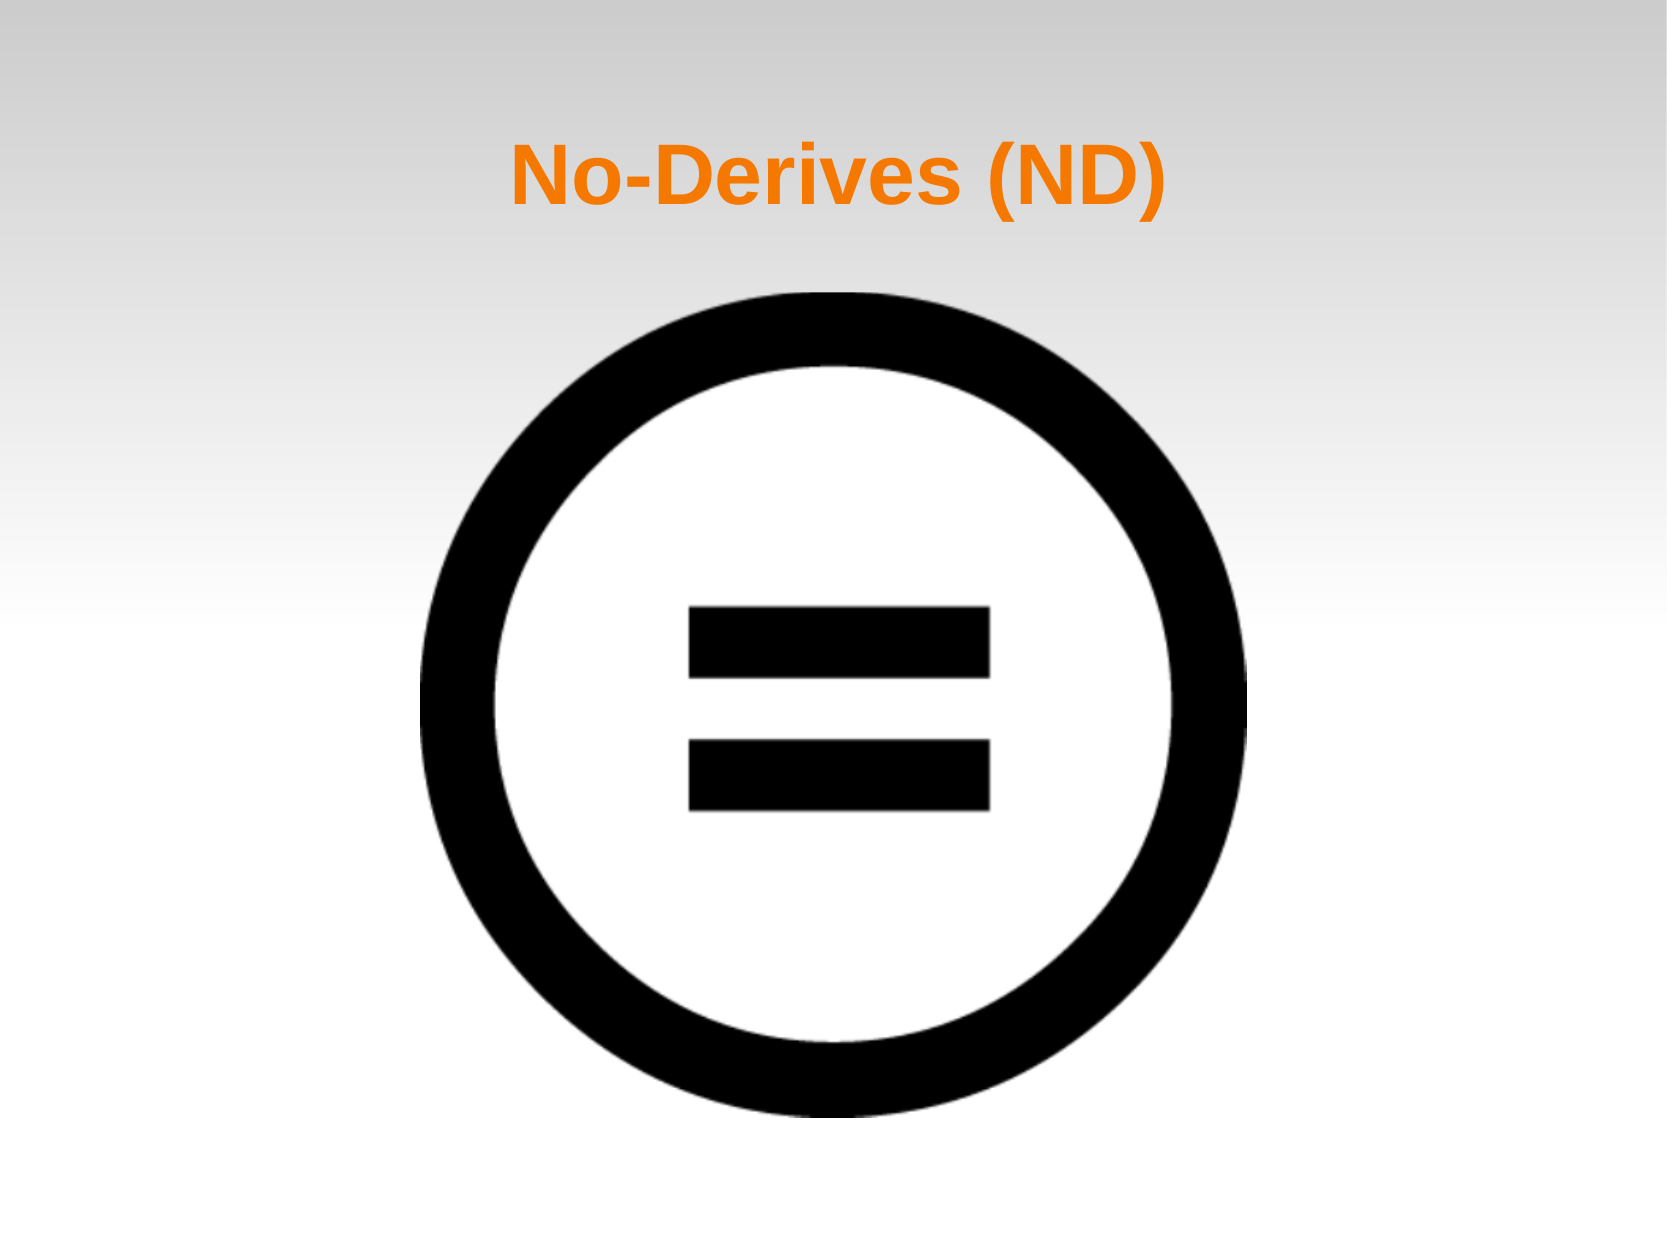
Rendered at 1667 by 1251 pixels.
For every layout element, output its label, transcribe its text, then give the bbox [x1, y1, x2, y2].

title No-Derives (ND) [83, 51, 1596, 272]
picture [0, 0, 1667, 1250]
